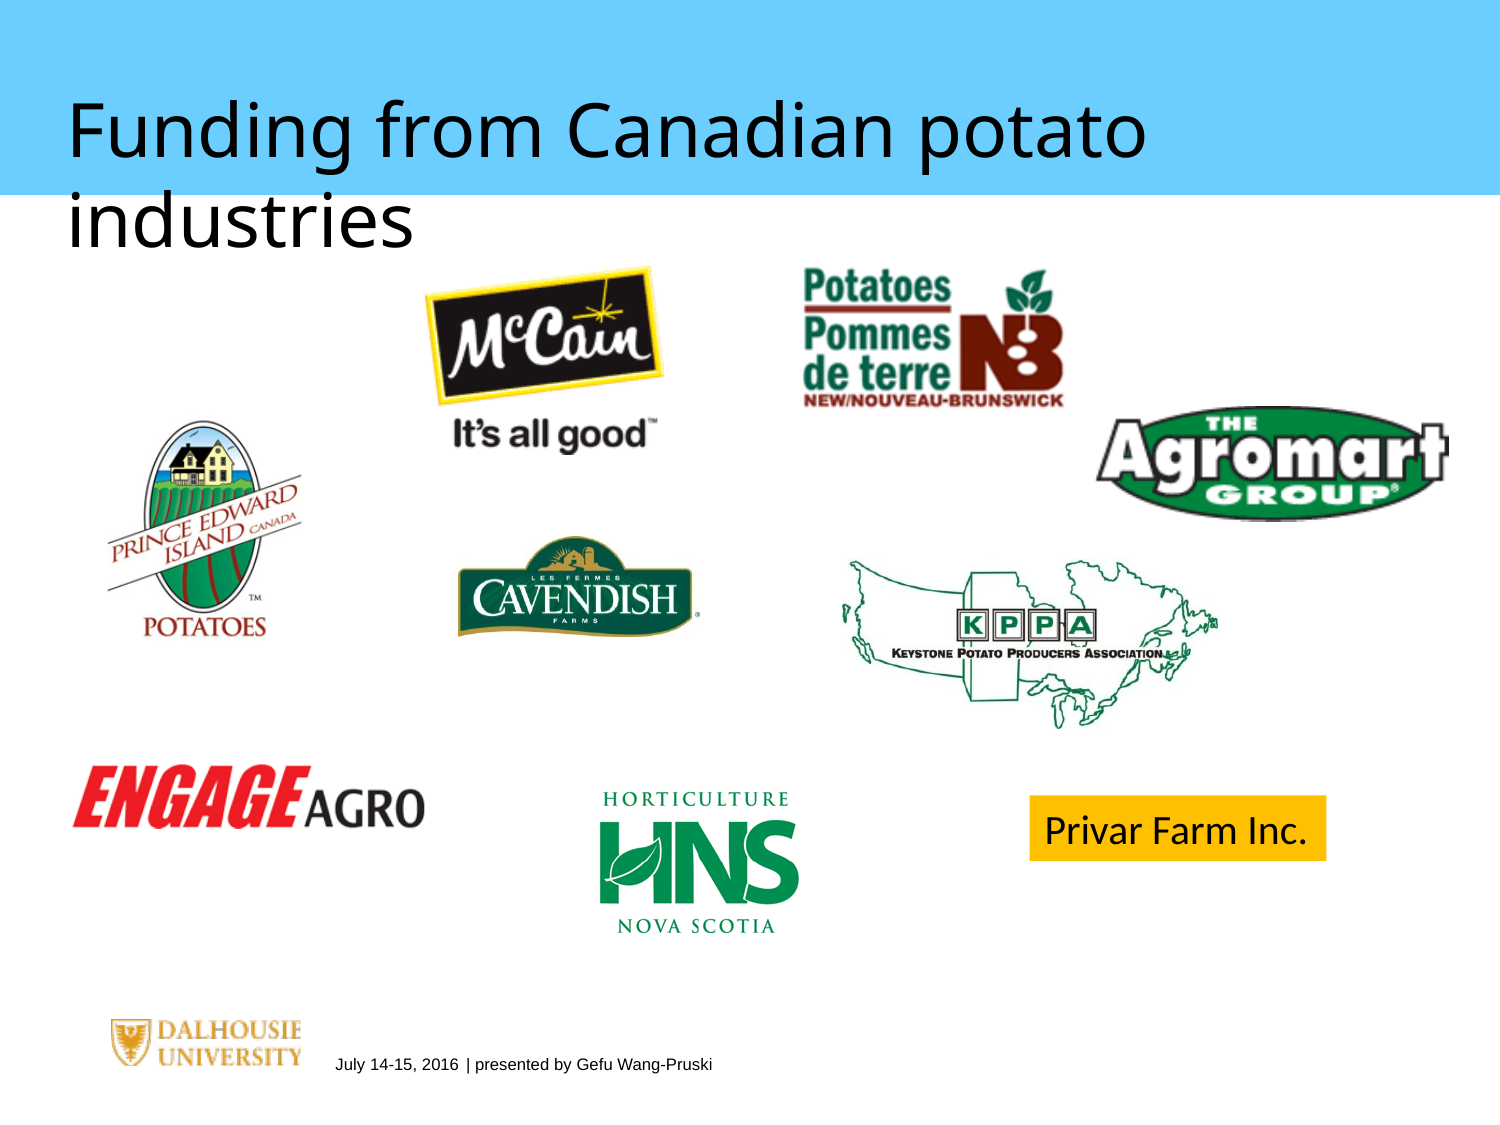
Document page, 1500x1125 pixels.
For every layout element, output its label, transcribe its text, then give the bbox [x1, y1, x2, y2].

picture [458, 536, 700, 637]
picture [425, 266, 664, 455]
picture [97, 413, 312, 644]
picture [71, 763, 426, 829]
picture [803, 266, 1066, 409]
picture [1095, 406, 1449, 522]
text_box Privar Farm Inc. [1029, 795, 1327, 861]
title Funding from Canadian potato industries [51, 75, 1449, 190]
picture [594, 788, 804, 936]
picture [842, 558, 1218, 729]
